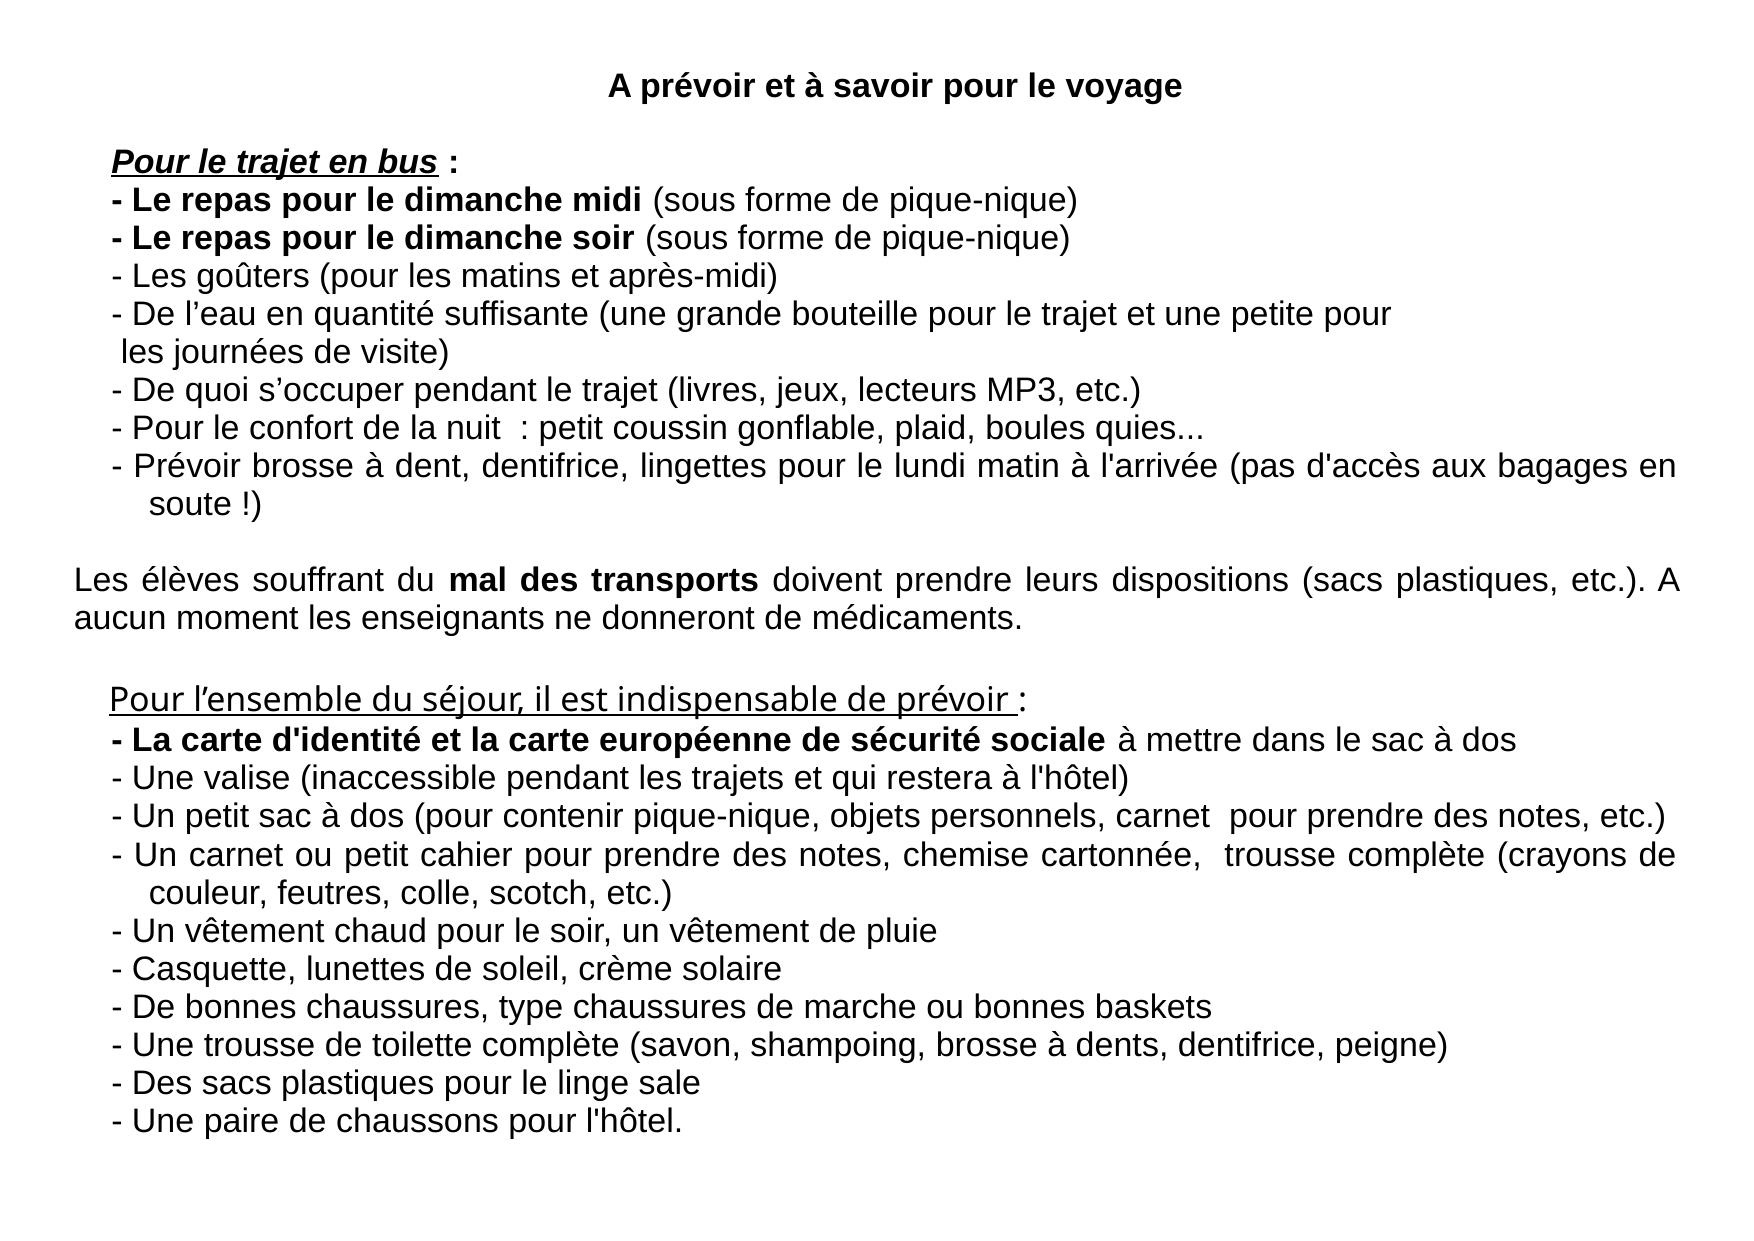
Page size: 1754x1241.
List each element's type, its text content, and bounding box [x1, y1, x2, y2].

text_box A prévoir et à savoir pour le voyage Pour le trajet en bus : - Le repas pour le dimanche midi (sous forme de pique-nique) - Le repas pour le dimanche soir (sous forme de pique-nique) - Les goûters (pour les matins et après-midi) - De l’eau en quantité suffisante (une grande bouteille pour le trajet et une petite pour les journées de visite) - De quoi s’occuper pendant le trajet (livres, jeux, lecteurs MP3, etc.) - Pour le confort de la nuit : petit coussin gonflable, plaid, boules quies... - Prévoir brosse à dent, dentifrice, lingettes pour le lundi matin à l'arrivée (pas d'accès aux bagages en soute !) Les élèves souffrant du mal des transports doivent prendre leurs dispositions (sacs plastiques, etc.). A aucun moment les enseignants ne donneront de médicaments. Pour l’ensemble du séjour, il est indispensable de prévoir : - La carte d'identité et la carte européenne de sécurité sociale à mettre dans le sac à dos - Une valise (inaccessible pendant les trajets et qui restera à l'hôtel) - Un petit sac à dos (pour contenir pique-nique, objets personnels, carnet pour prendre des notes, etc.) - Un carnet ou petit cahier pour prendre des notes, chemise cartonnée, trousse complète (crayons de couleur, feutres, colle, scotch, etc.) - Un vêtement chaud pour le soir, un vêtement de pluie - Casquette, lunettes de soleil, crème solaire - De bonnes chaussures, type chaussures de marche ou bonnes baskets - Une trousse de toilette complète (savon, shampoing, brosse à dents, dentifrice, peigne) - Des sacs plastiques pour le linge sale - Une paire de chaussons pour l'hôtel. [59, 59, 1695, 1211]
